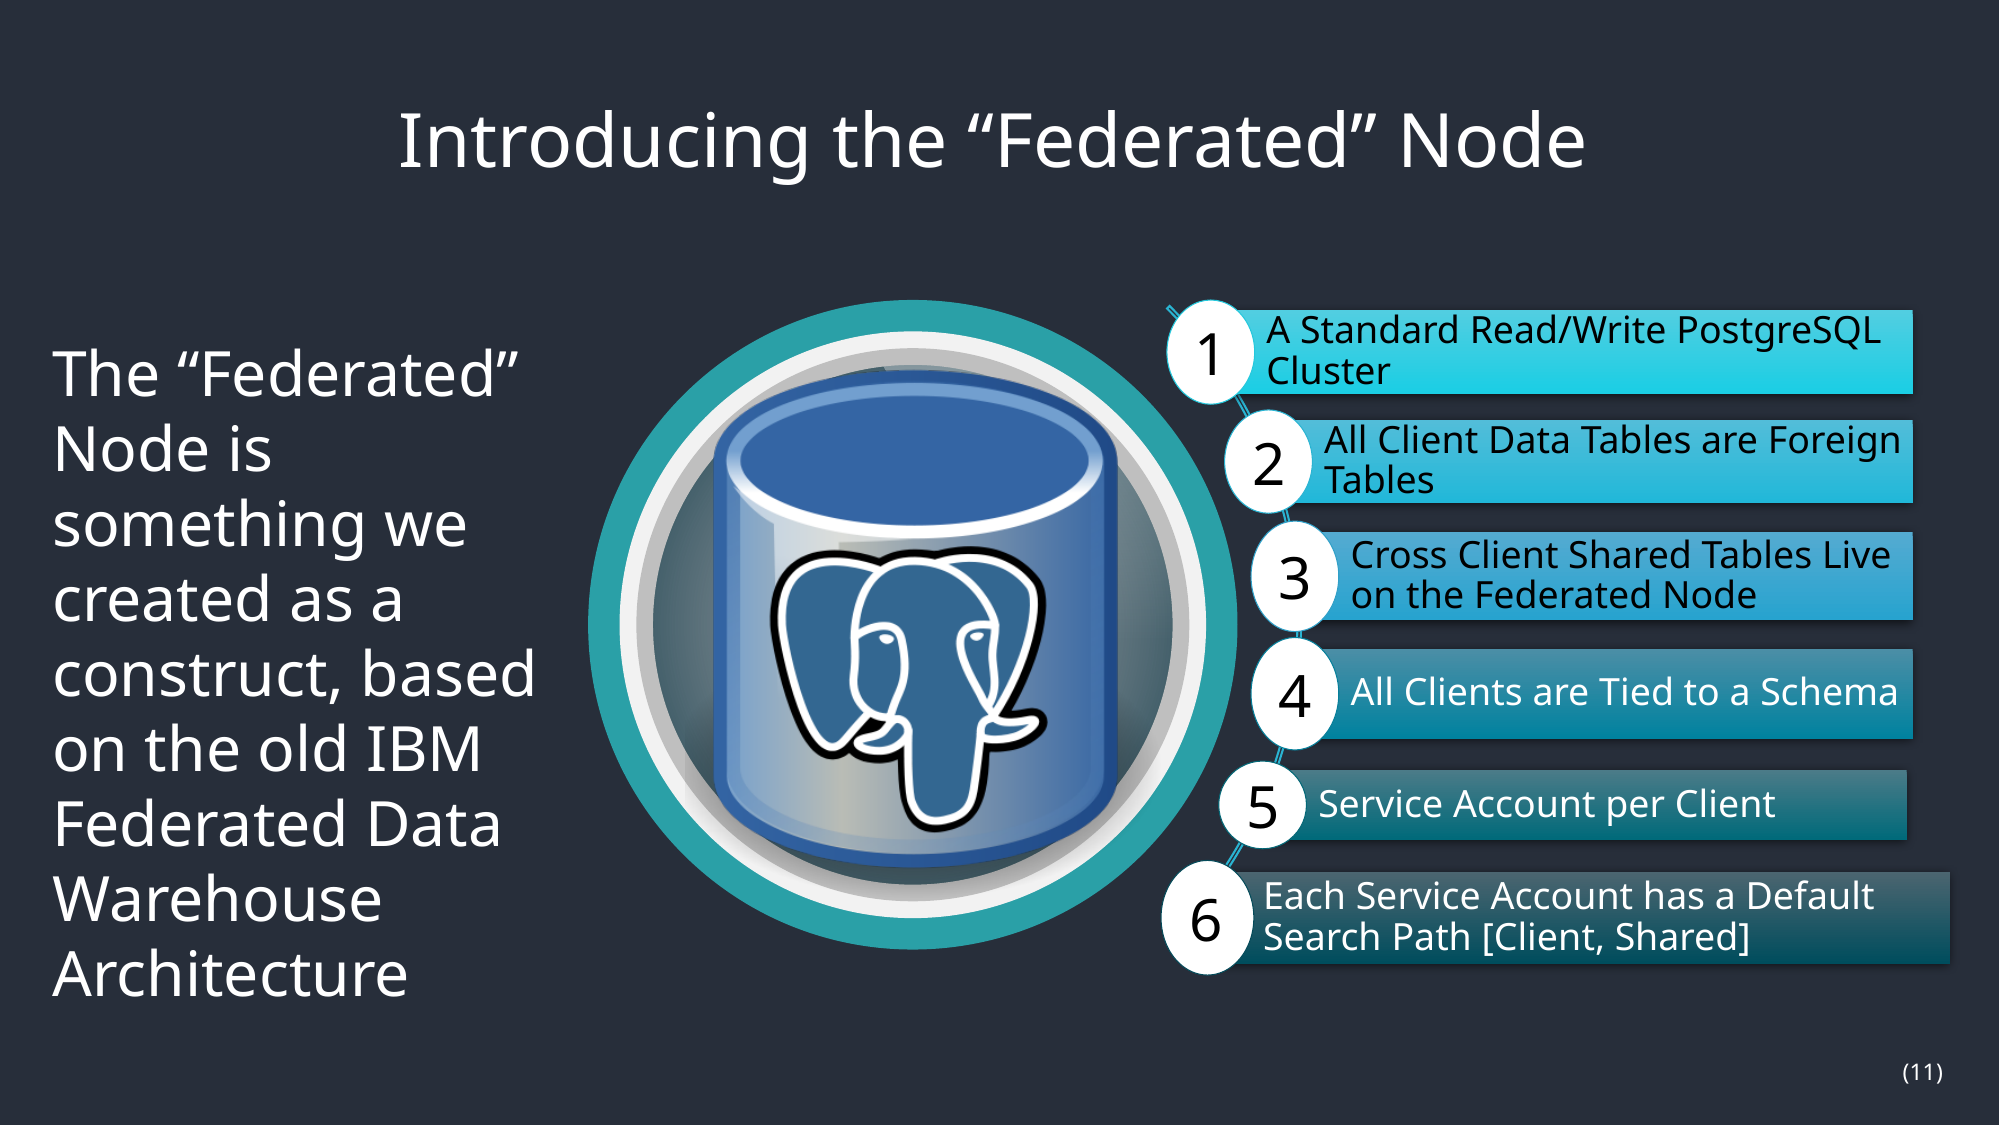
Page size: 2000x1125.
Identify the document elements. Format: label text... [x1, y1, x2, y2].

text_box 2 [1224, 409, 1313, 514]
text_box Cross Client Shared Tables Live on the Federated Node [1322, 532, 1913, 621]
slide_number (<number>) [1508, 1042, 1959, 1103]
text_box A Standard Read/Write PostgreSQL Cluster [1238, 310, 1913, 394]
text_box Service Account per Client [1290, 769, 1907, 840]
text_box All Clients are Tied to a Schema [1322, 648, 1913, 739]
text_box 1 [1166, 299, 1255, 405]
text_box The “Federated” Node is something we created as a construct, based on the old IBM Federated Data Warehouse Architecture [37, 326, 589, 1092]
text_box Introducing the “Federated” Node [0, 84, 1988, 190]
text_box 4 [1251, 637, 1339, 751]
text_box All Client Data Tables are Foreign Tables [1296, 420, 1913, 503]
text_box [1163, 417, 1238, 832]
text_box 5 [1218, 761, 1307, 849]
text_box Each Service Account has a Default Search Path [Client, Shared] [1236, 871, 1951, 964]
picture [685, 286, 1163, 962]
text_box [588, 393, 685, 857]
text_box 6 [1163, 860, 1254, 976]
text_box 3 [1251, 521, 1339, 632]
